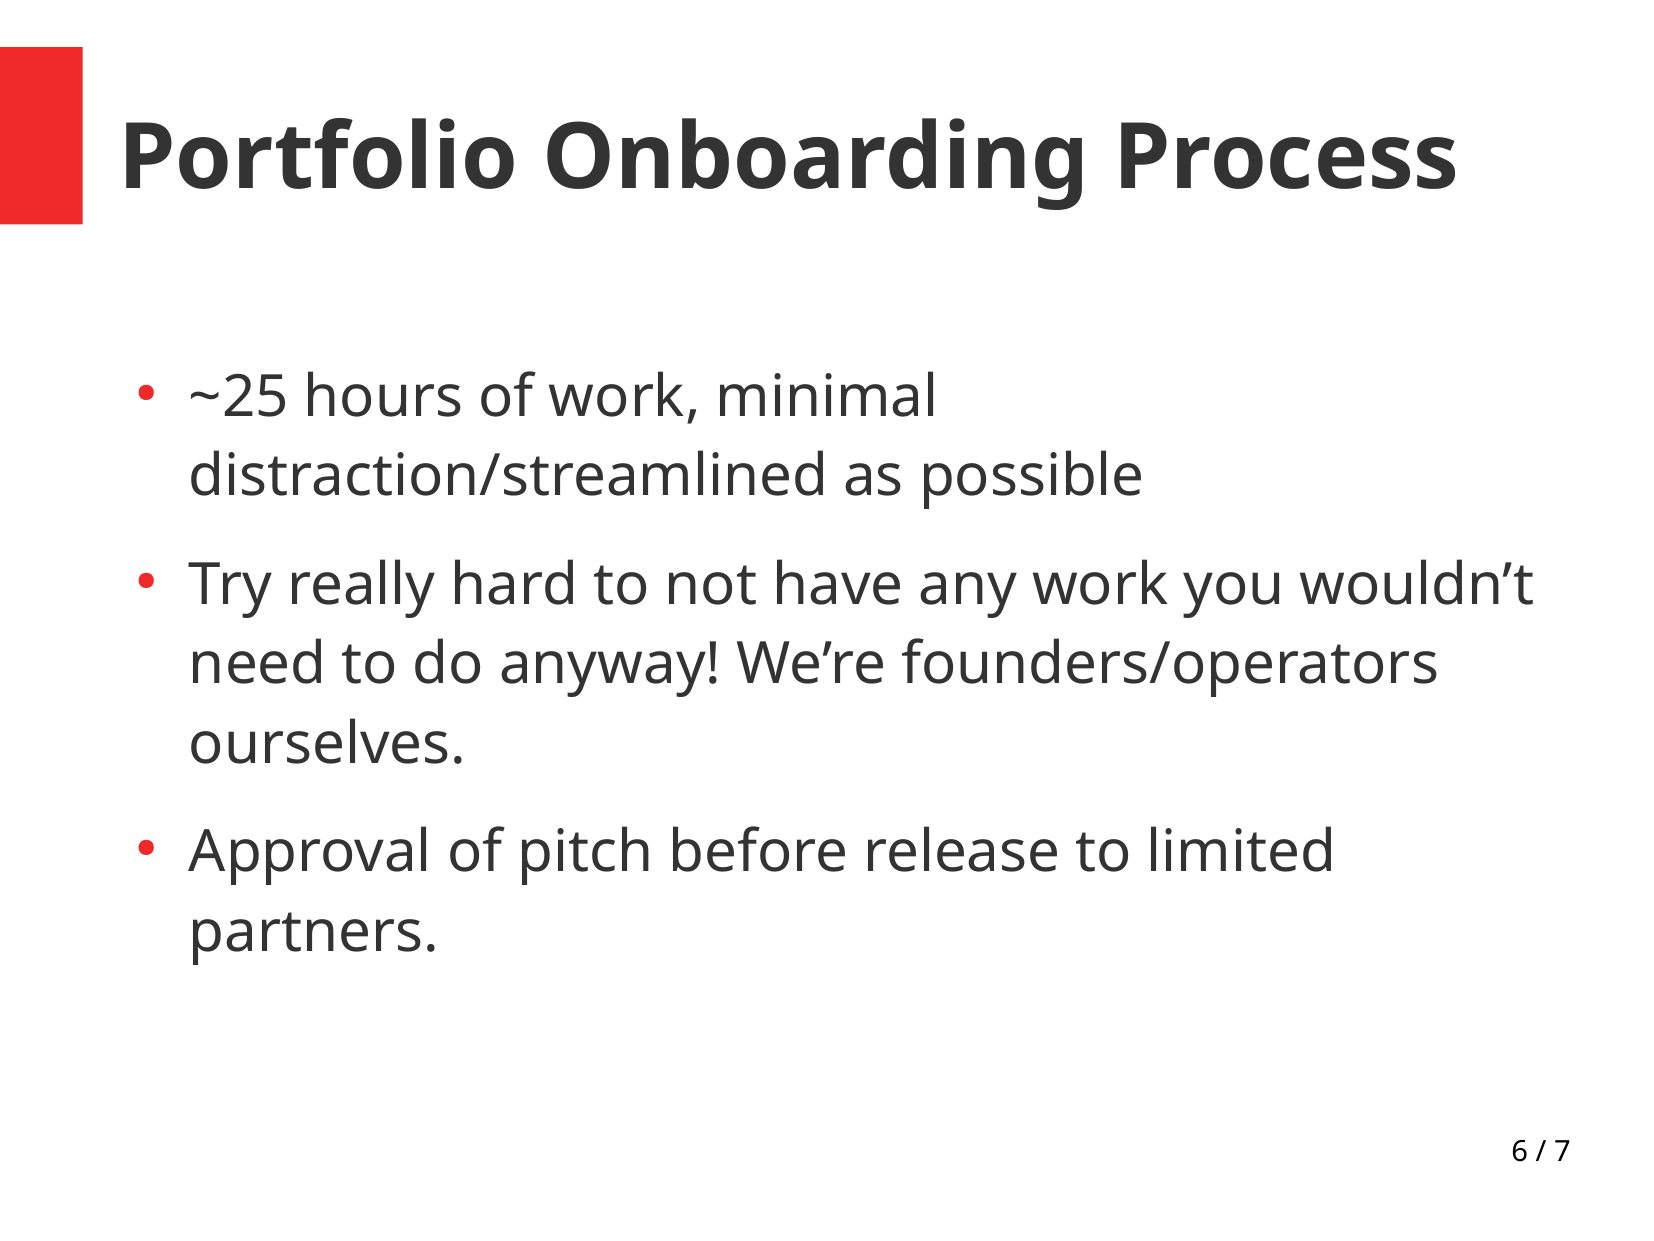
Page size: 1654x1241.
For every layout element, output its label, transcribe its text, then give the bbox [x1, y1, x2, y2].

title Portfolio Onboarding Process [118, 49, 1571, 257]
list ~25 hours of work, minimal distraction/streamlined as possible Try really hard to not have any work you wouldn’t need to do anyway! We’re founders/operators ourselves. Approval of pitch before release to limited partners. [118, 354, 1536, 1074]
